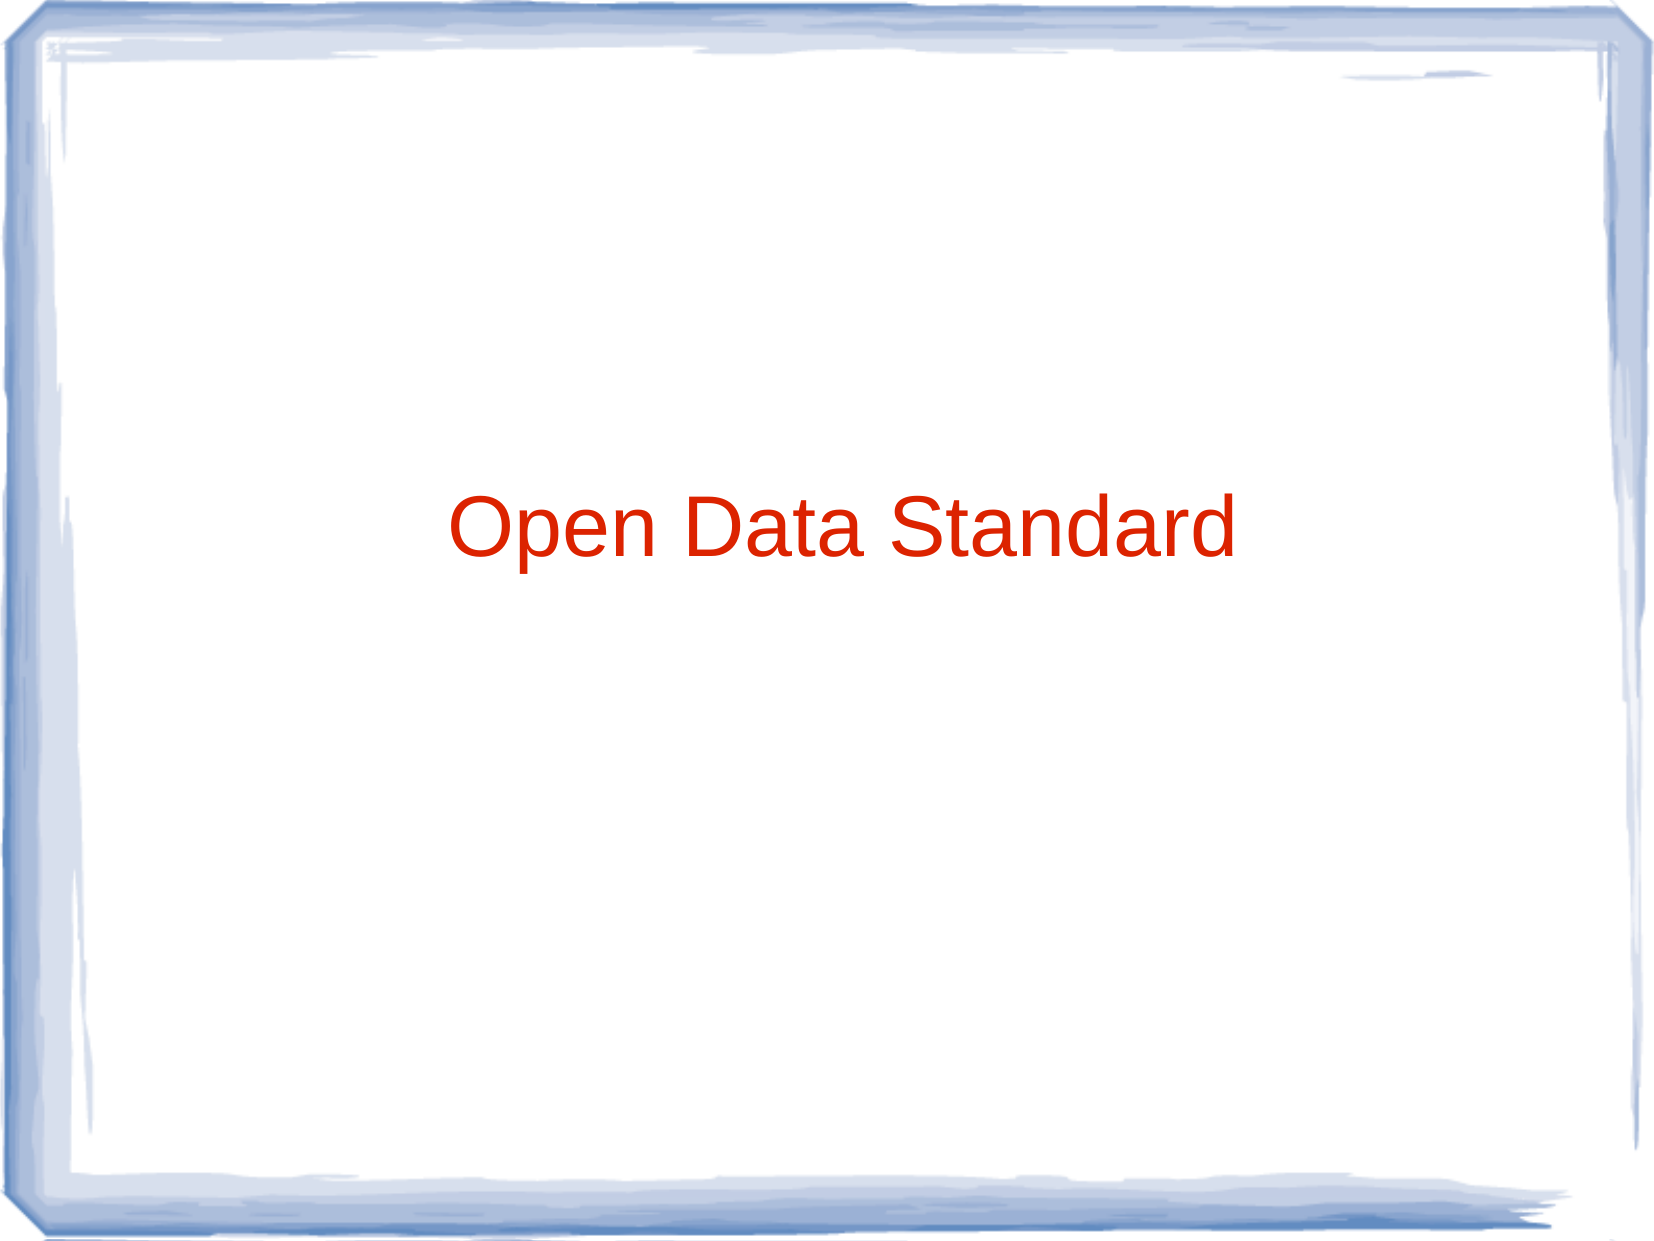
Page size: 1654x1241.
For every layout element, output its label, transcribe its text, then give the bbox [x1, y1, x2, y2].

title Open Data Standard [98, 422, 1587, 631]
picture [0, 0, 1654, 1241]
